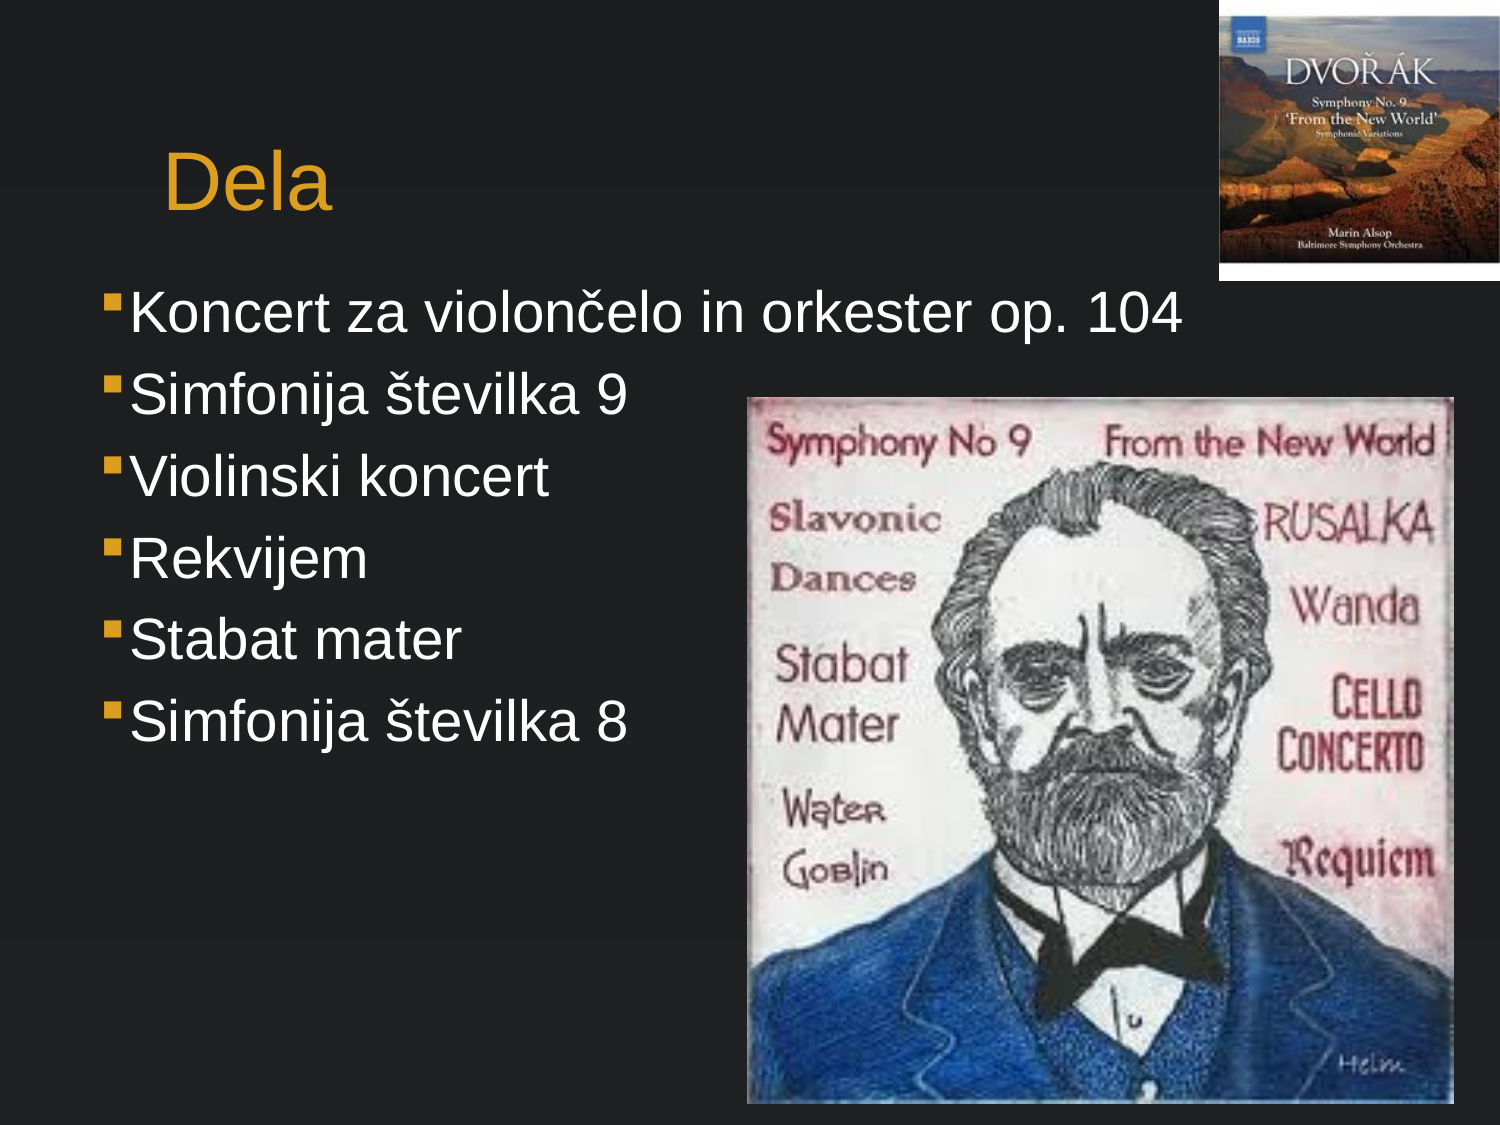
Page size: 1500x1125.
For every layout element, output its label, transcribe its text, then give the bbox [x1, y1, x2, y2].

picture [747, 397, 1454, 1104]
picture [1219, 0, 1500, 281]
list Koncert za violončelo in orkester op. 104 Simfonija številka 9 Violinski koncert Rekvijem Stabat mater Simfonija številka 8 [76, 267, 1350, 1035]
title Dela [147, 45, 1219, 235]
